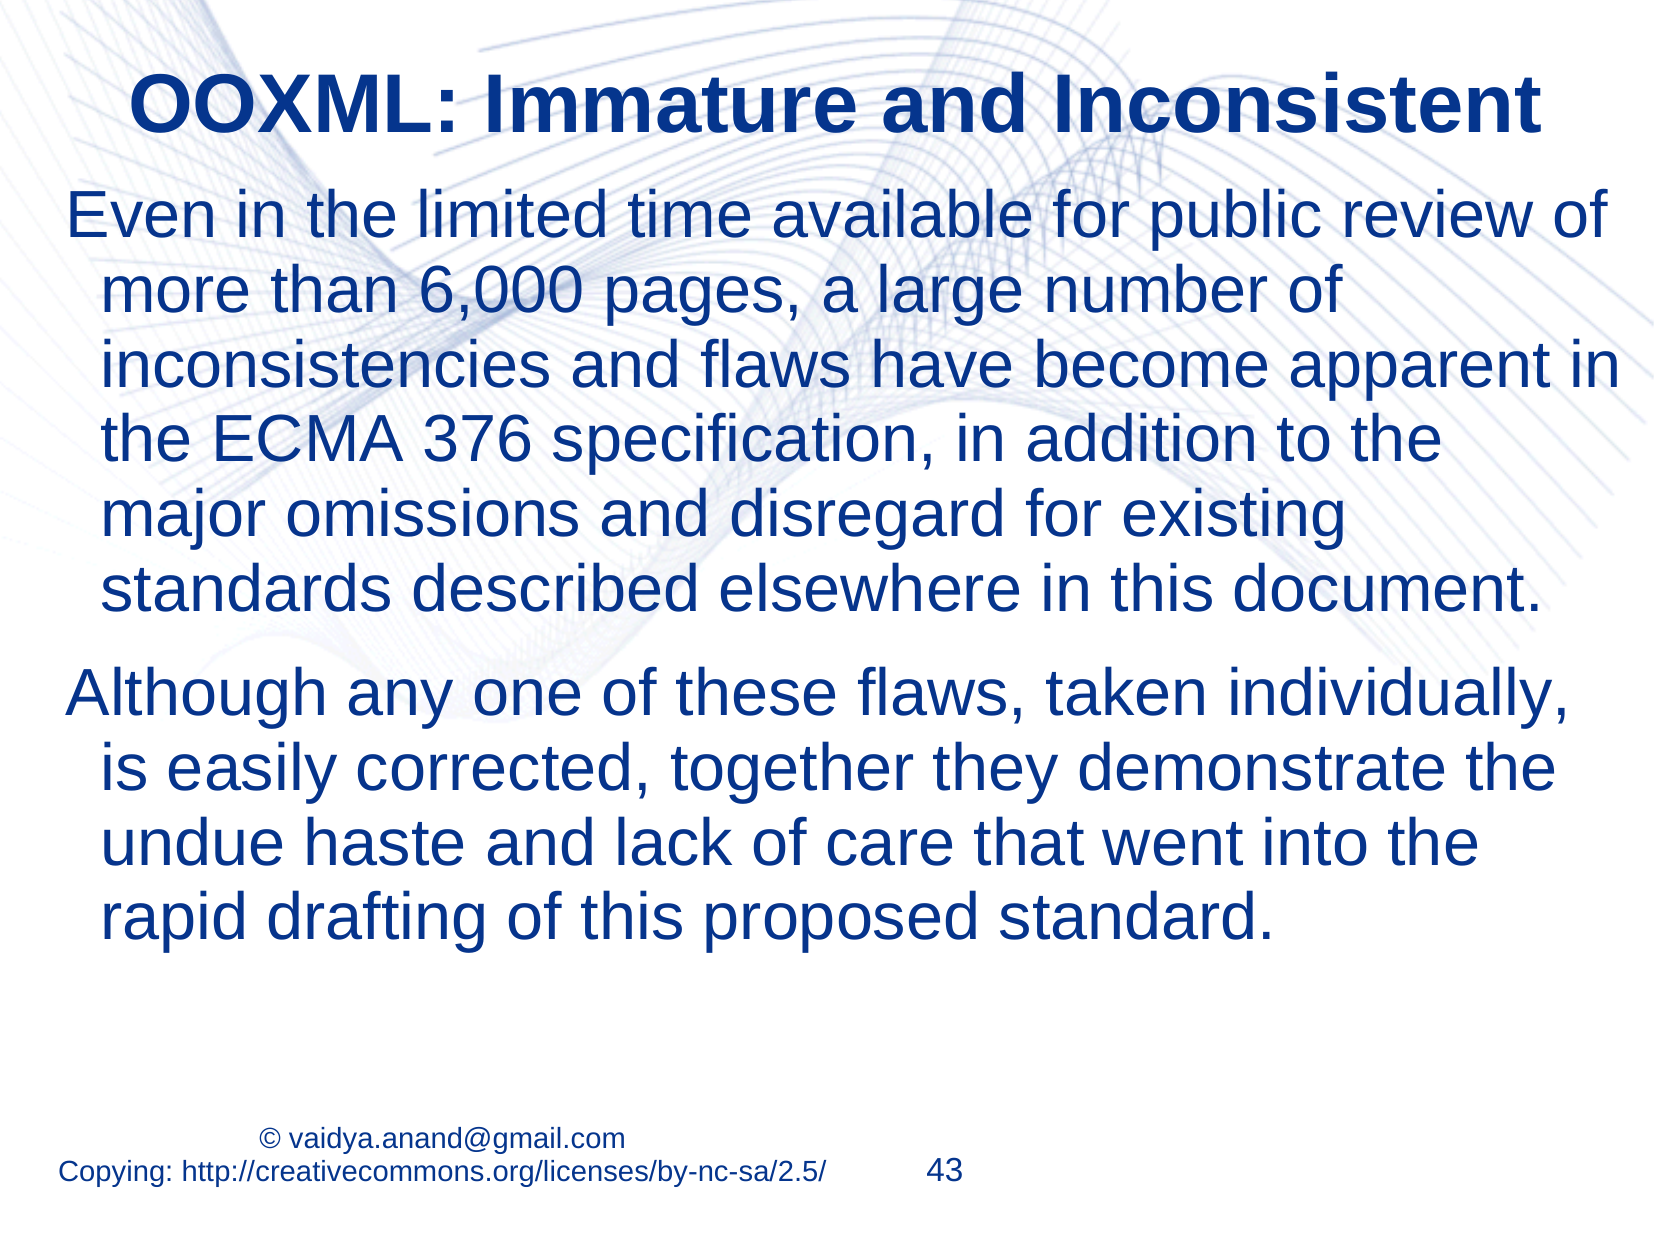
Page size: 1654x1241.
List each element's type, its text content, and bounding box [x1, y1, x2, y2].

title OOXML: Immature and Inconsistent [29, 36, 1625, 170]
picture [0, 0, 1654, 1241]
list Even in the limited time available for public review of more than 6,000 pages, a large number of inconsistencies and flaws have become apparent in the ECMA 376 specification, in addition to the major omissions and disregard for existing standards described elsewhere in this document. Although any one of these flaws, taken individually, is easily corrected, together they demonstrate the undue haste and lack of care that went into the rapid drafting of this proposed standard. [29, 177, 1625, 1108]
